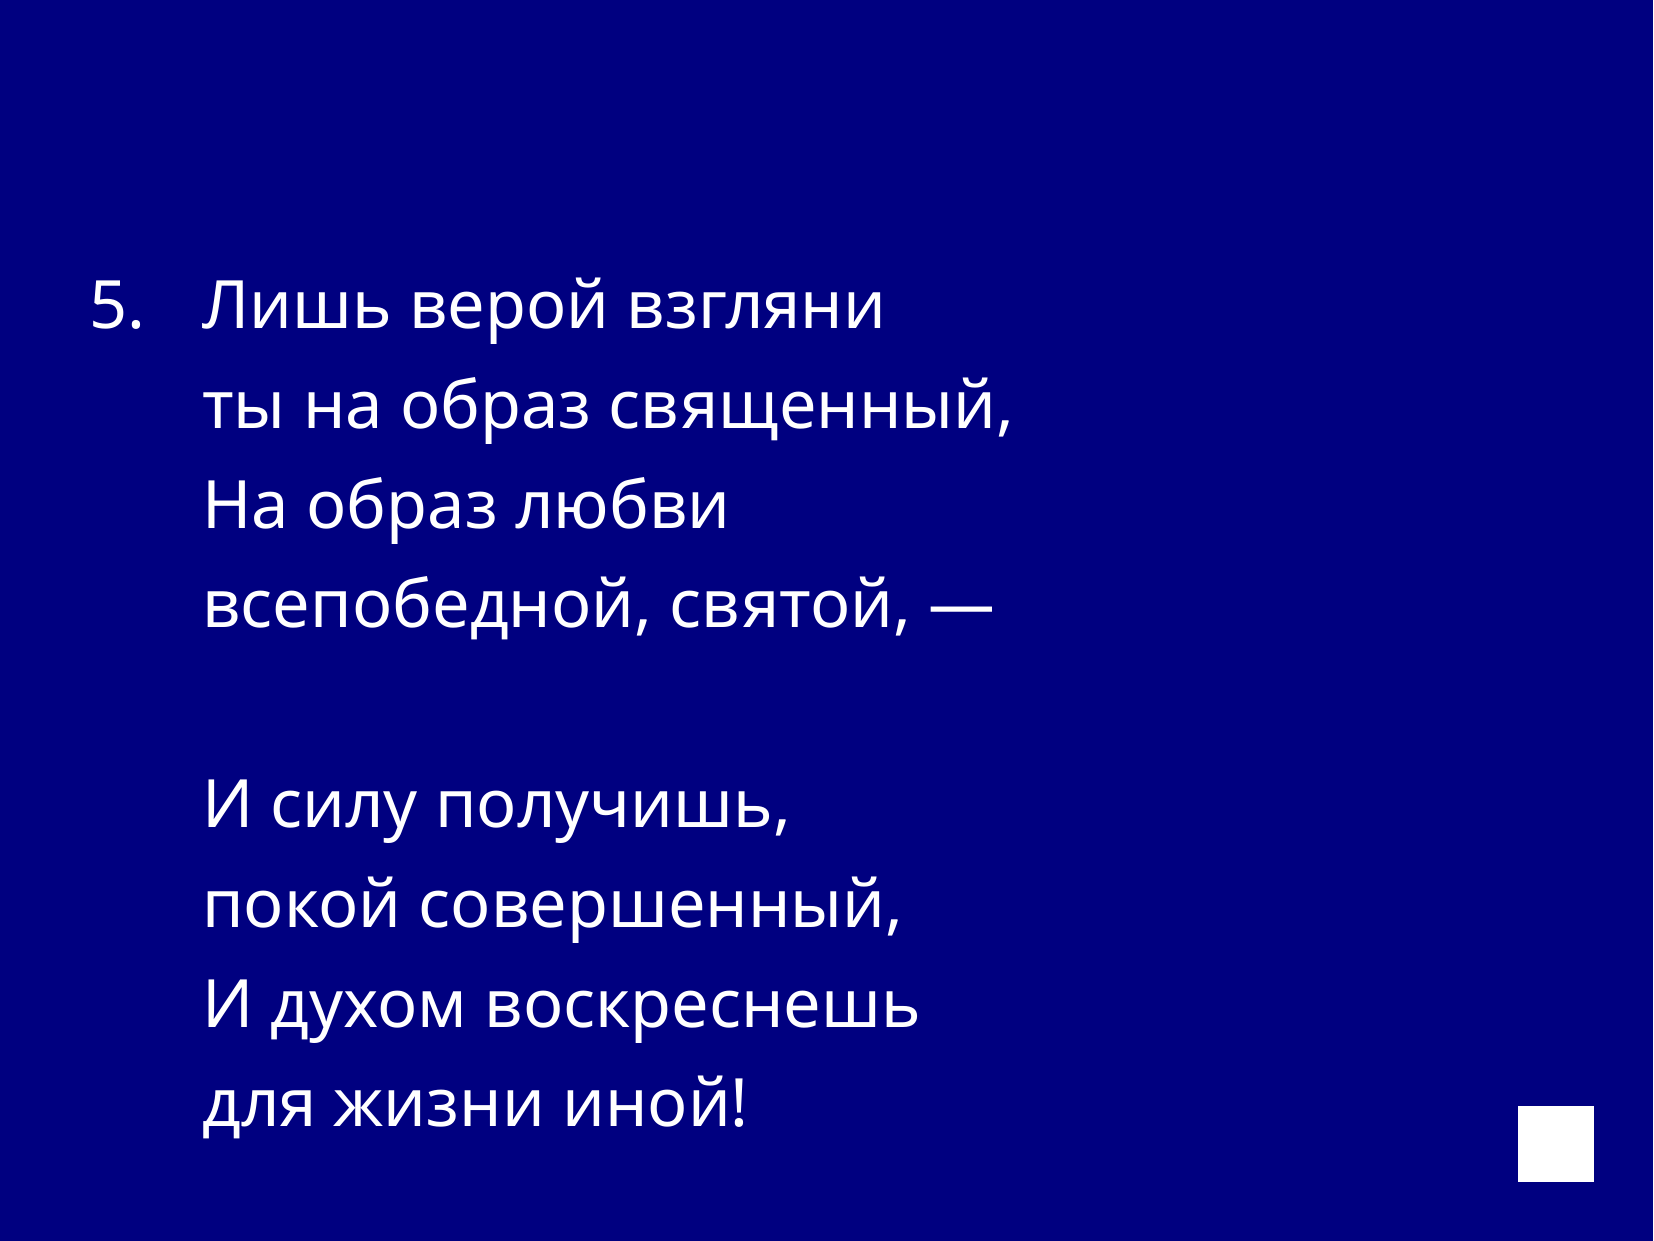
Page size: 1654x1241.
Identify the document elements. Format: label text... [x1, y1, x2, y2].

text_box [1518, 1106, 1594, 1182]
text_box 5. Лишь верой взгляни ты на образ священный, На образ любви всепобедной, святой, — И силу получишь, покой совершенный, И духом воскреснешь для жизни иной! [75, 150, 1576, 1163]
